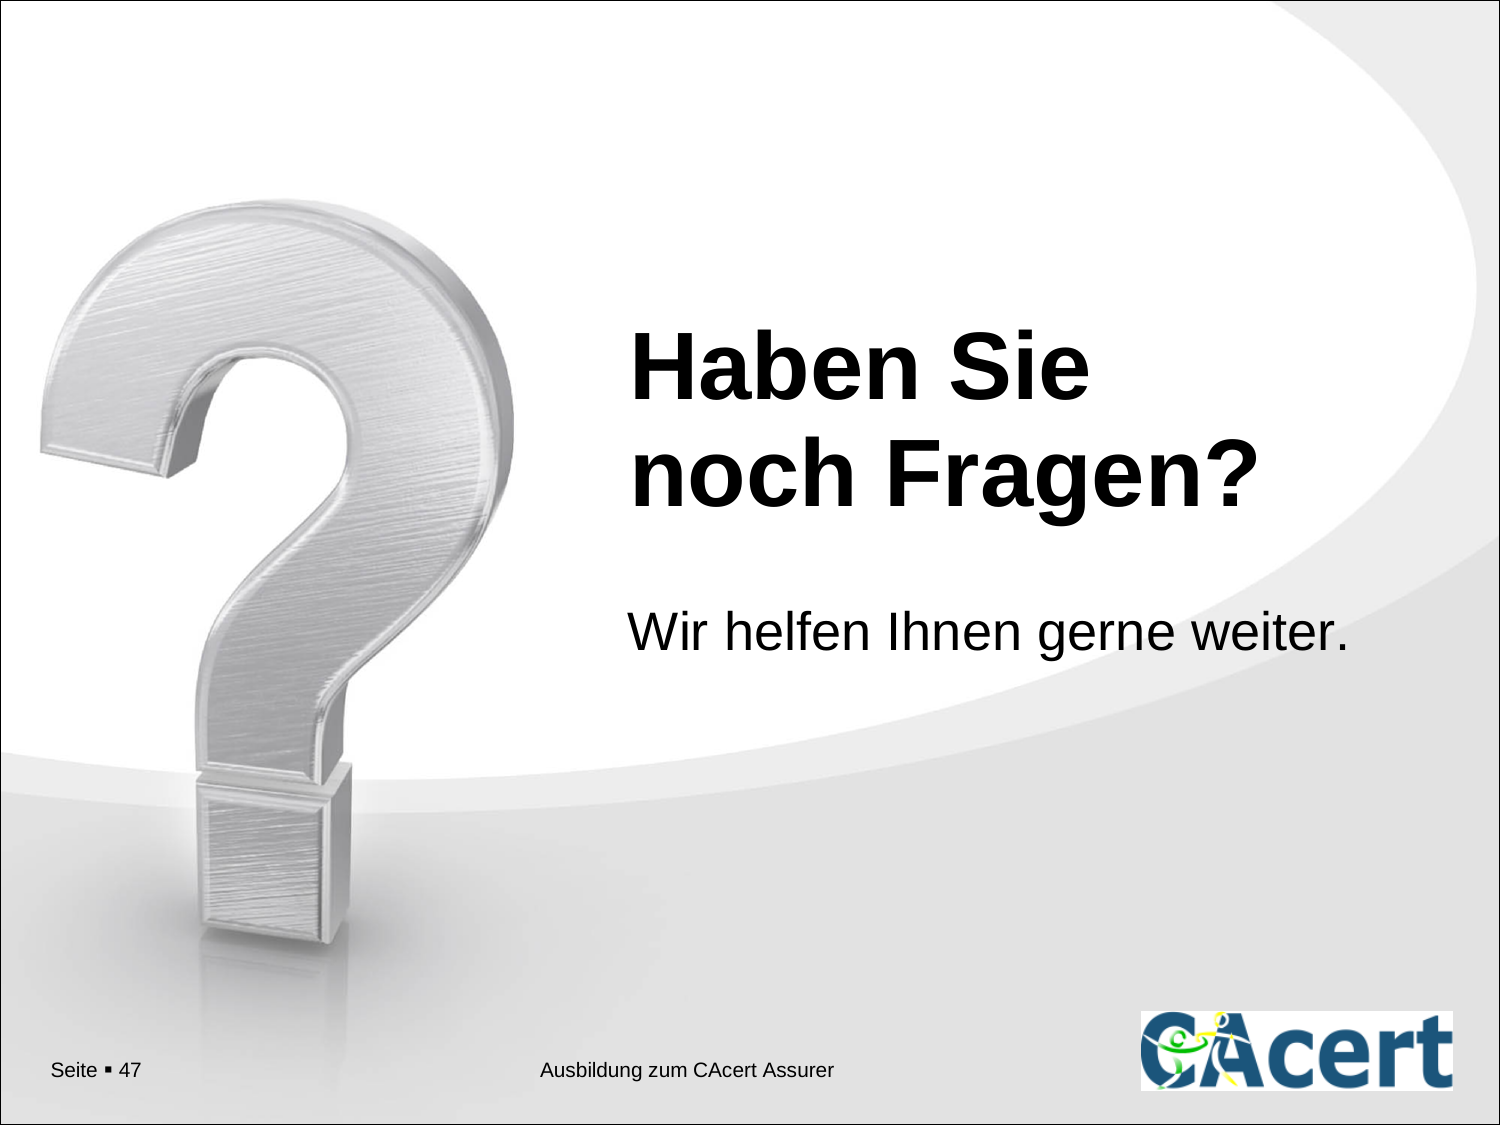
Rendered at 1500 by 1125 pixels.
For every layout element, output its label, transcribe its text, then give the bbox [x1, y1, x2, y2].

text_box Haben Sie noch Fragen? [614, 304, 1278, 535]
text_box Wir helfen Ihnen gerne weiter. [627, 556, 1471, 710]
picture [1, 1, 1499, 1124]
